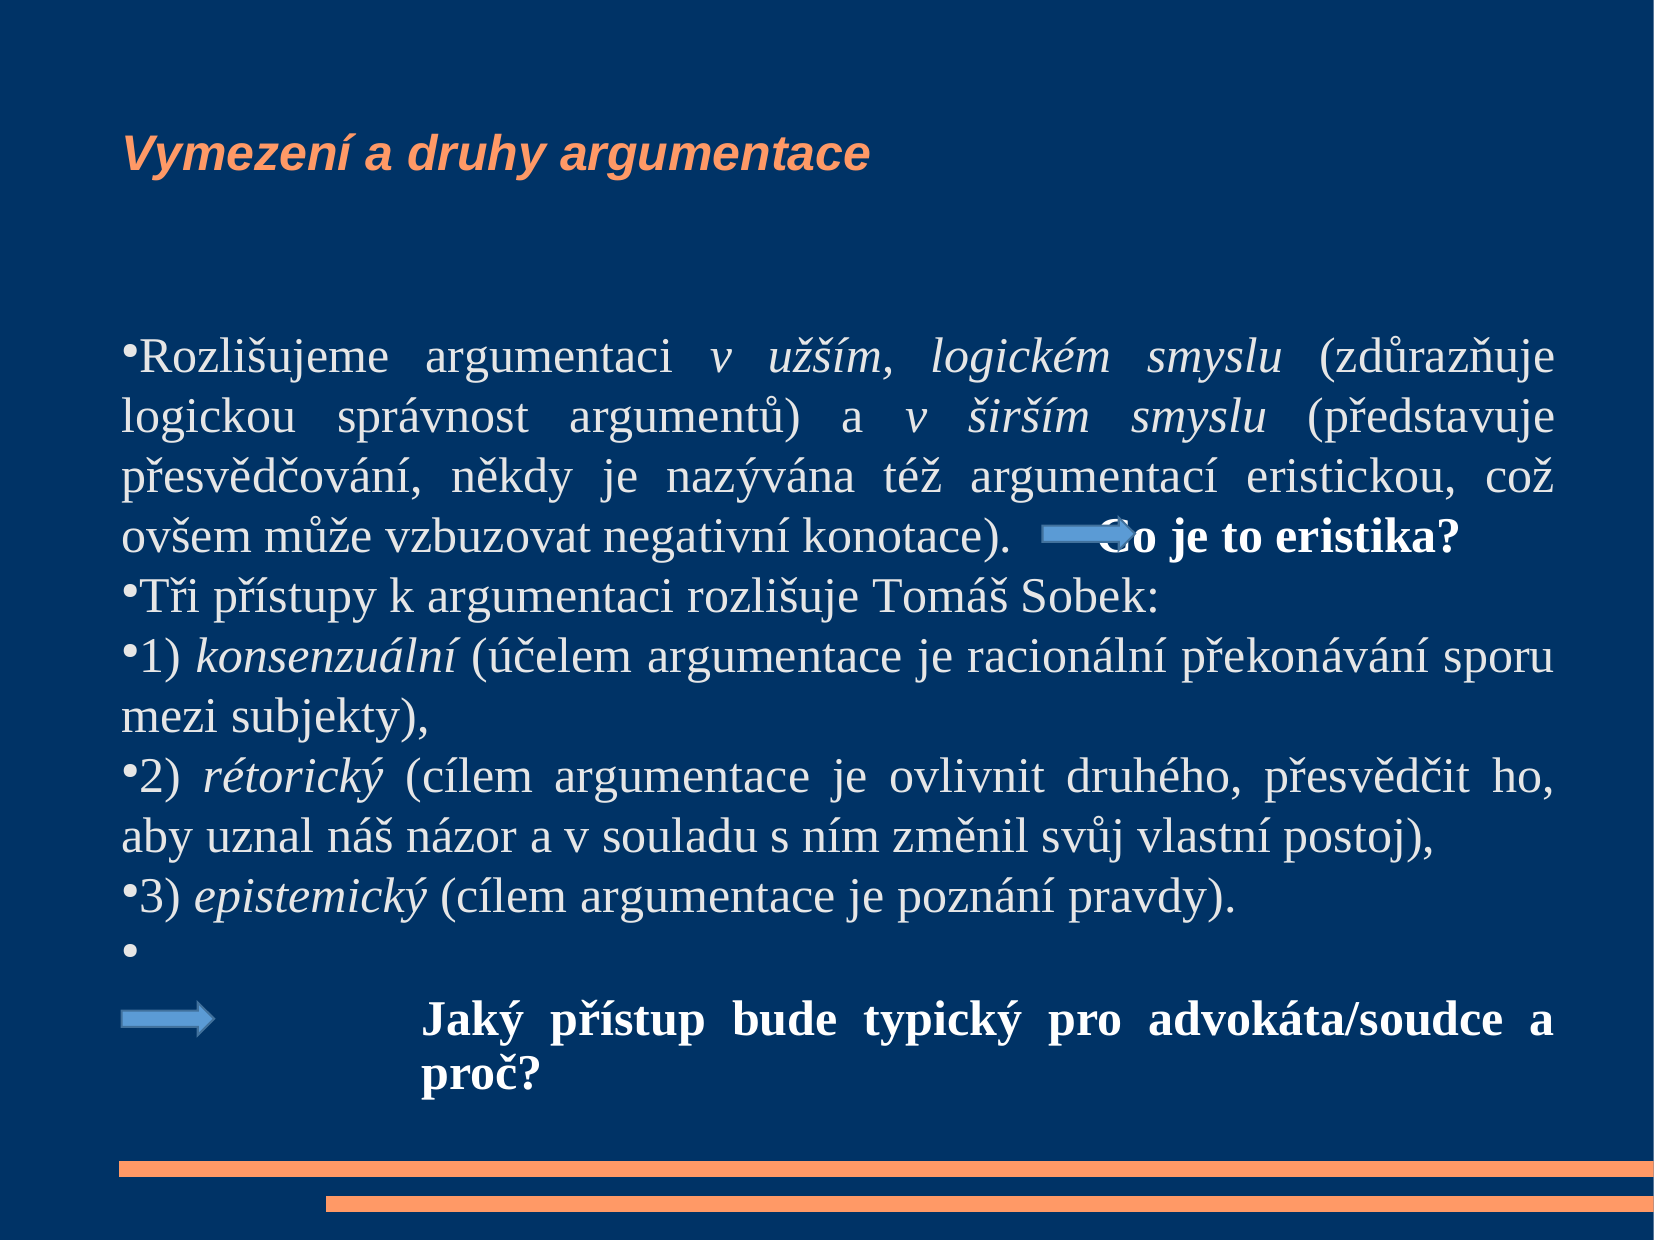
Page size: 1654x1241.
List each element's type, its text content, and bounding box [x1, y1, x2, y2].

title Vymezení a druhy argumentace [121, 46, 1534, 254]
text_box [121, 1002, 215, 1036]
list Rozlišujeme argumentaci v užším, logickém smyslu (zdůrazňuje logickou správnost argumentů) a v širším smyslu (představuje přesvědčování, někdy je nazývána též argumentací eristickou, což ovšem může vzbuzovat negativní konotace). Co je to eristika? Tři přístupy k argumentaci rozlišuje Tomáš Sobek: 1) konsenzuální (účelem argumentace je racionální překonávání sporu mezi subjekty), 2) rétorický (cílem argumentace je ovlivnit druhého, přesvědčit ho, aby uznal náš názor a v souladu s ním změnil svůj vlastní postoj), 3) epistemický (cílem argumentace je poznání pravdy). Jaký přístup bude typický pro advokáta/soudce a proč? [121, 322, 1561, 1132]
text_box [1042, 517, 1136, 551]
